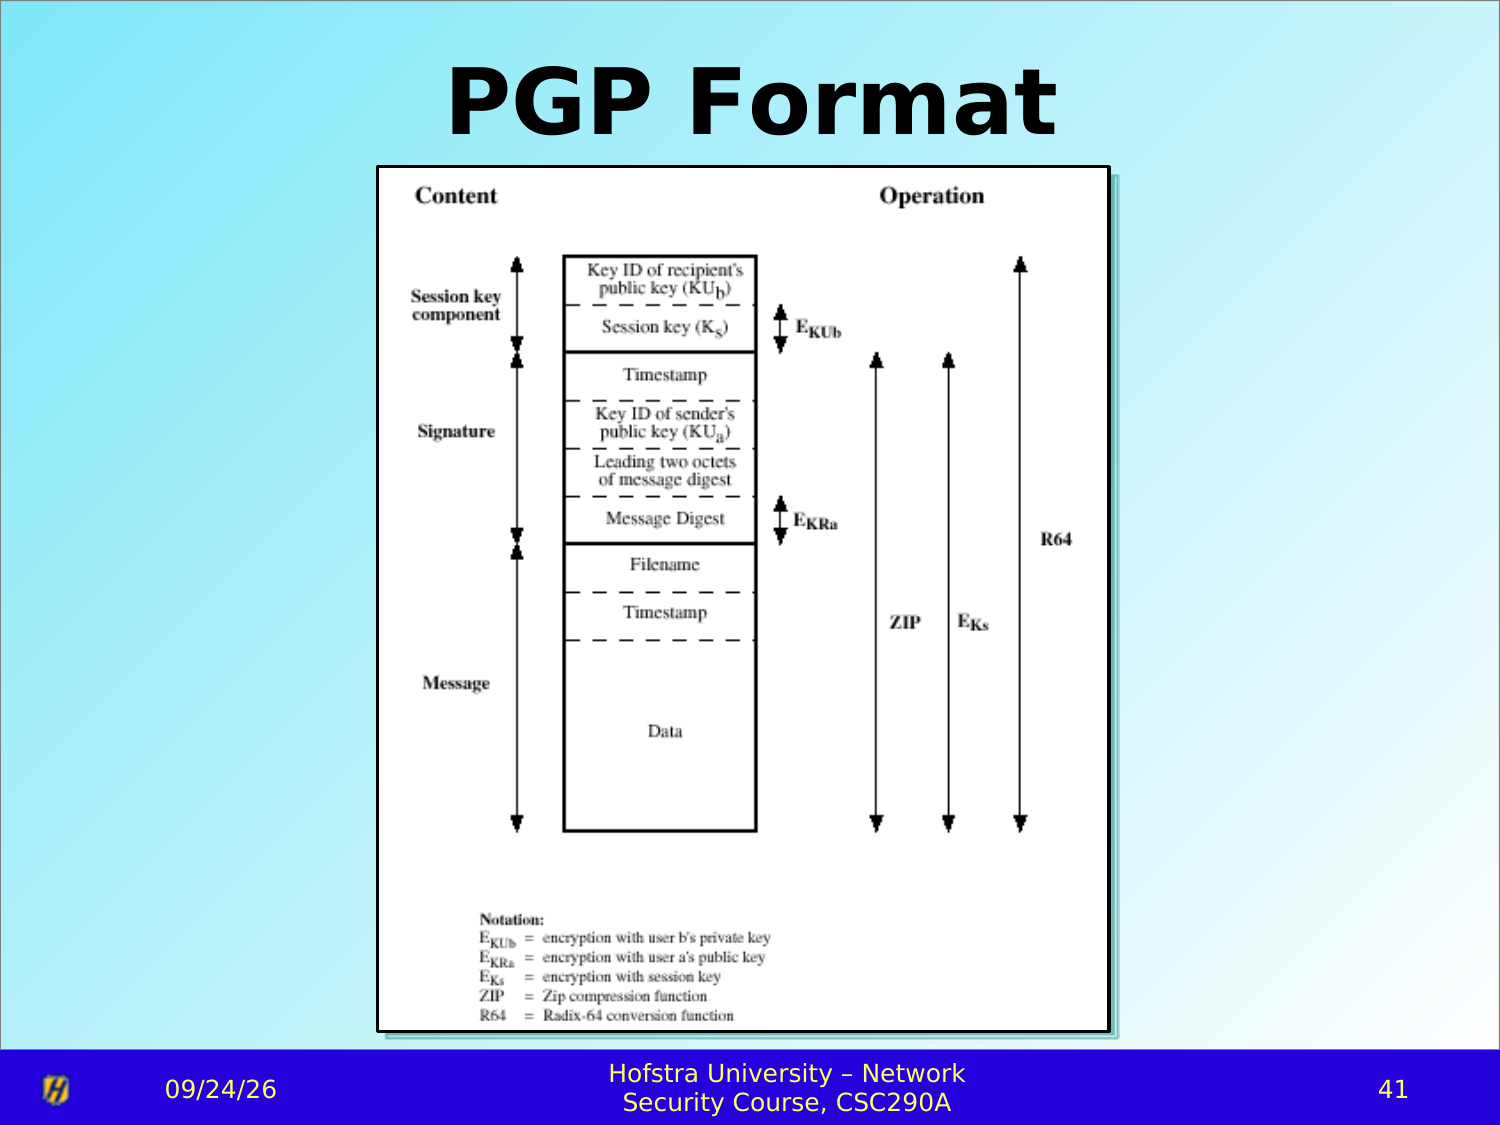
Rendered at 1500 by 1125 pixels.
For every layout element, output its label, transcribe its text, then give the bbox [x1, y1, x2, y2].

title PGP Format [112, 38, 1391, 164]
picture [37, 1072, 76, 1110]
picture [378, 168, 1108, 1030]
